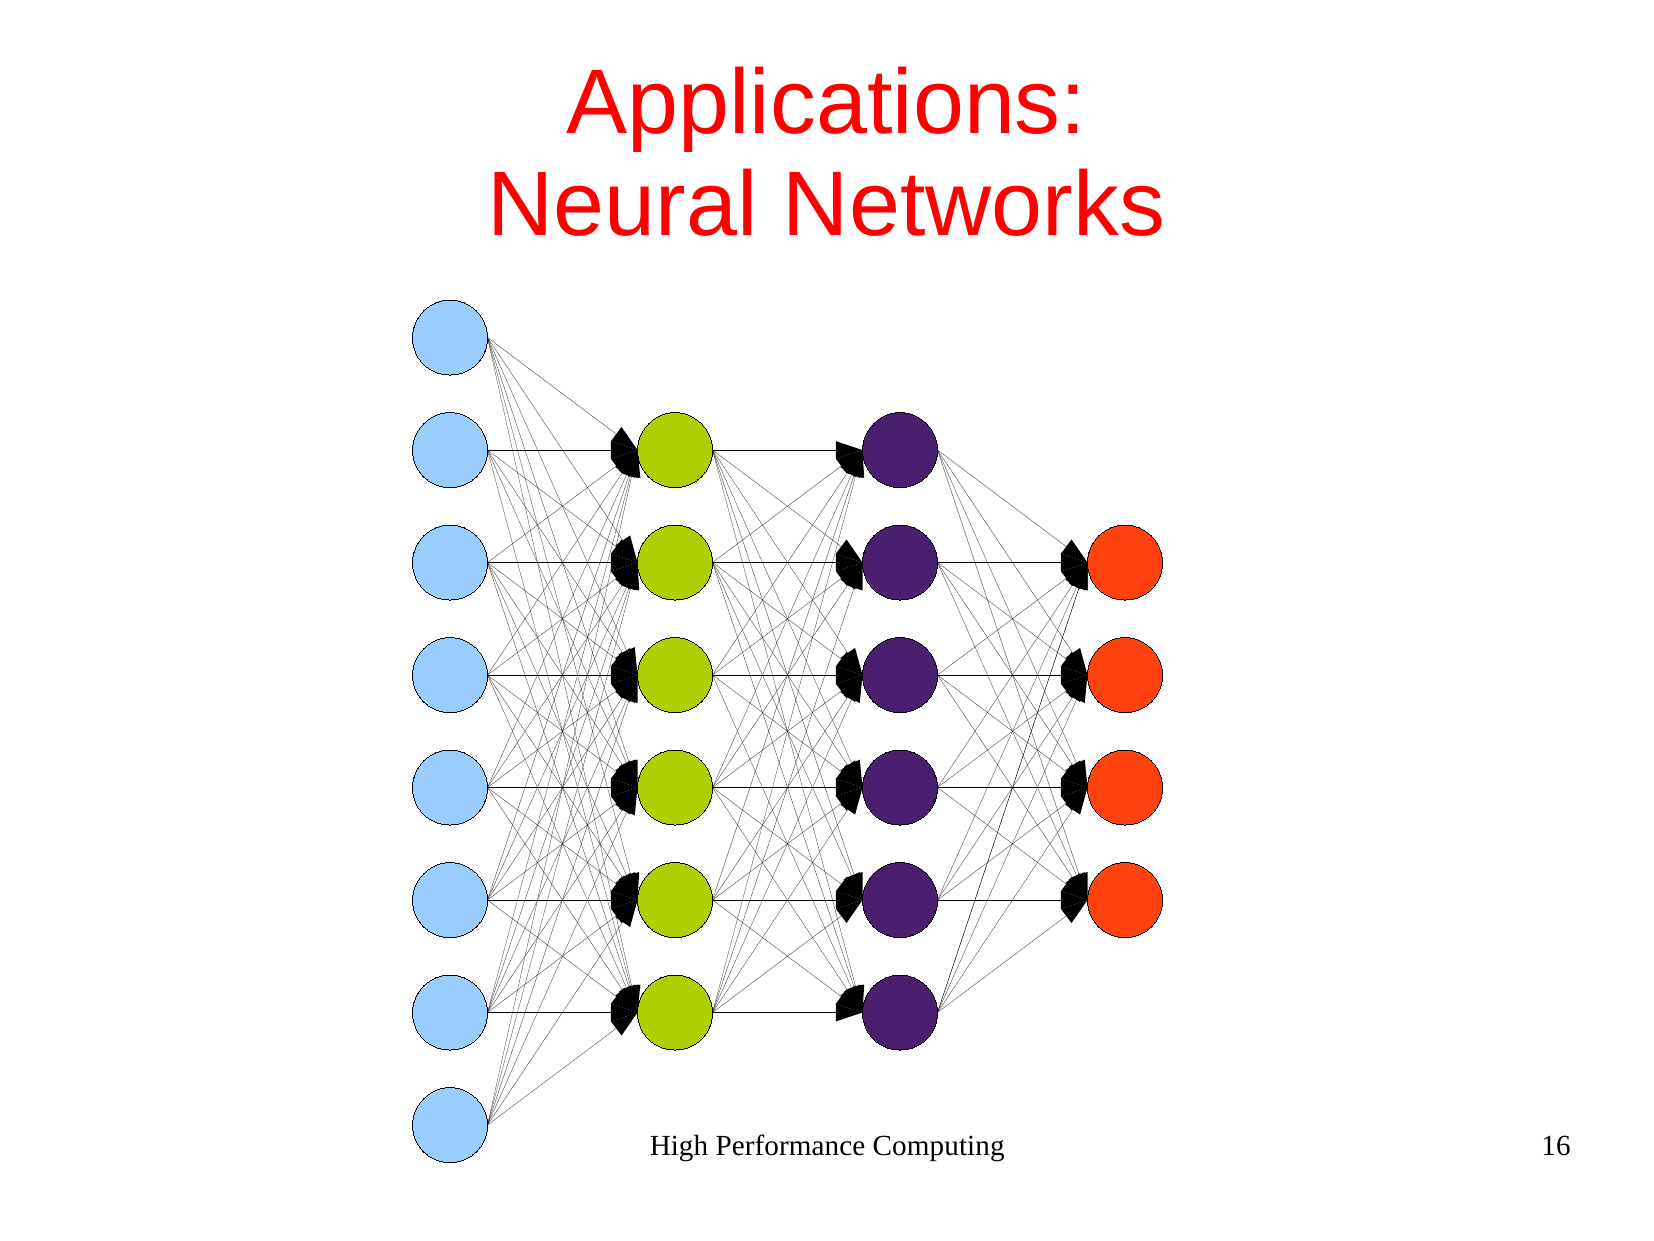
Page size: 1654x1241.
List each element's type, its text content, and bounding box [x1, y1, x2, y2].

title Applications: Neural Networks [82, 49, 1571, 257]
text_box [412, 637, 488, 713]
text_box [412, 975, 488, 1051]
text_box [412, 1087, 488, 1163]
text_box [637, 862, 713, 938]
text_box [1087, 637, 1163, 713]
text_box [637, 525, 713, 601]
text_box [1087, 862, 1163, 938]
text_box [412, 862, 488, 938]
text_box [1087, 525, 1163, 601]
text_box [862, 975, 938, 1051]
text_box [862, 862, 938, 938]
text_box [862, 525, 938, 601]
text_box [412, 750, 488, 826]
text_box [412, 412, 488, 488]
text_box [1087, 750, 1163, 826]
text_box [862, 637, 938, 713]
text_box [638, 637, 713, 713]
text_box [862, 412, 938, 488]
text_box [637, 412, 713, 488]
text_box [862, 750, 938, 826]
text_box [637, 975, 713, 1051]
text_box [412, 525, 488, 601]
text_box [412, 300, 488, 376]
text_box [637, 750, 713, 826]
